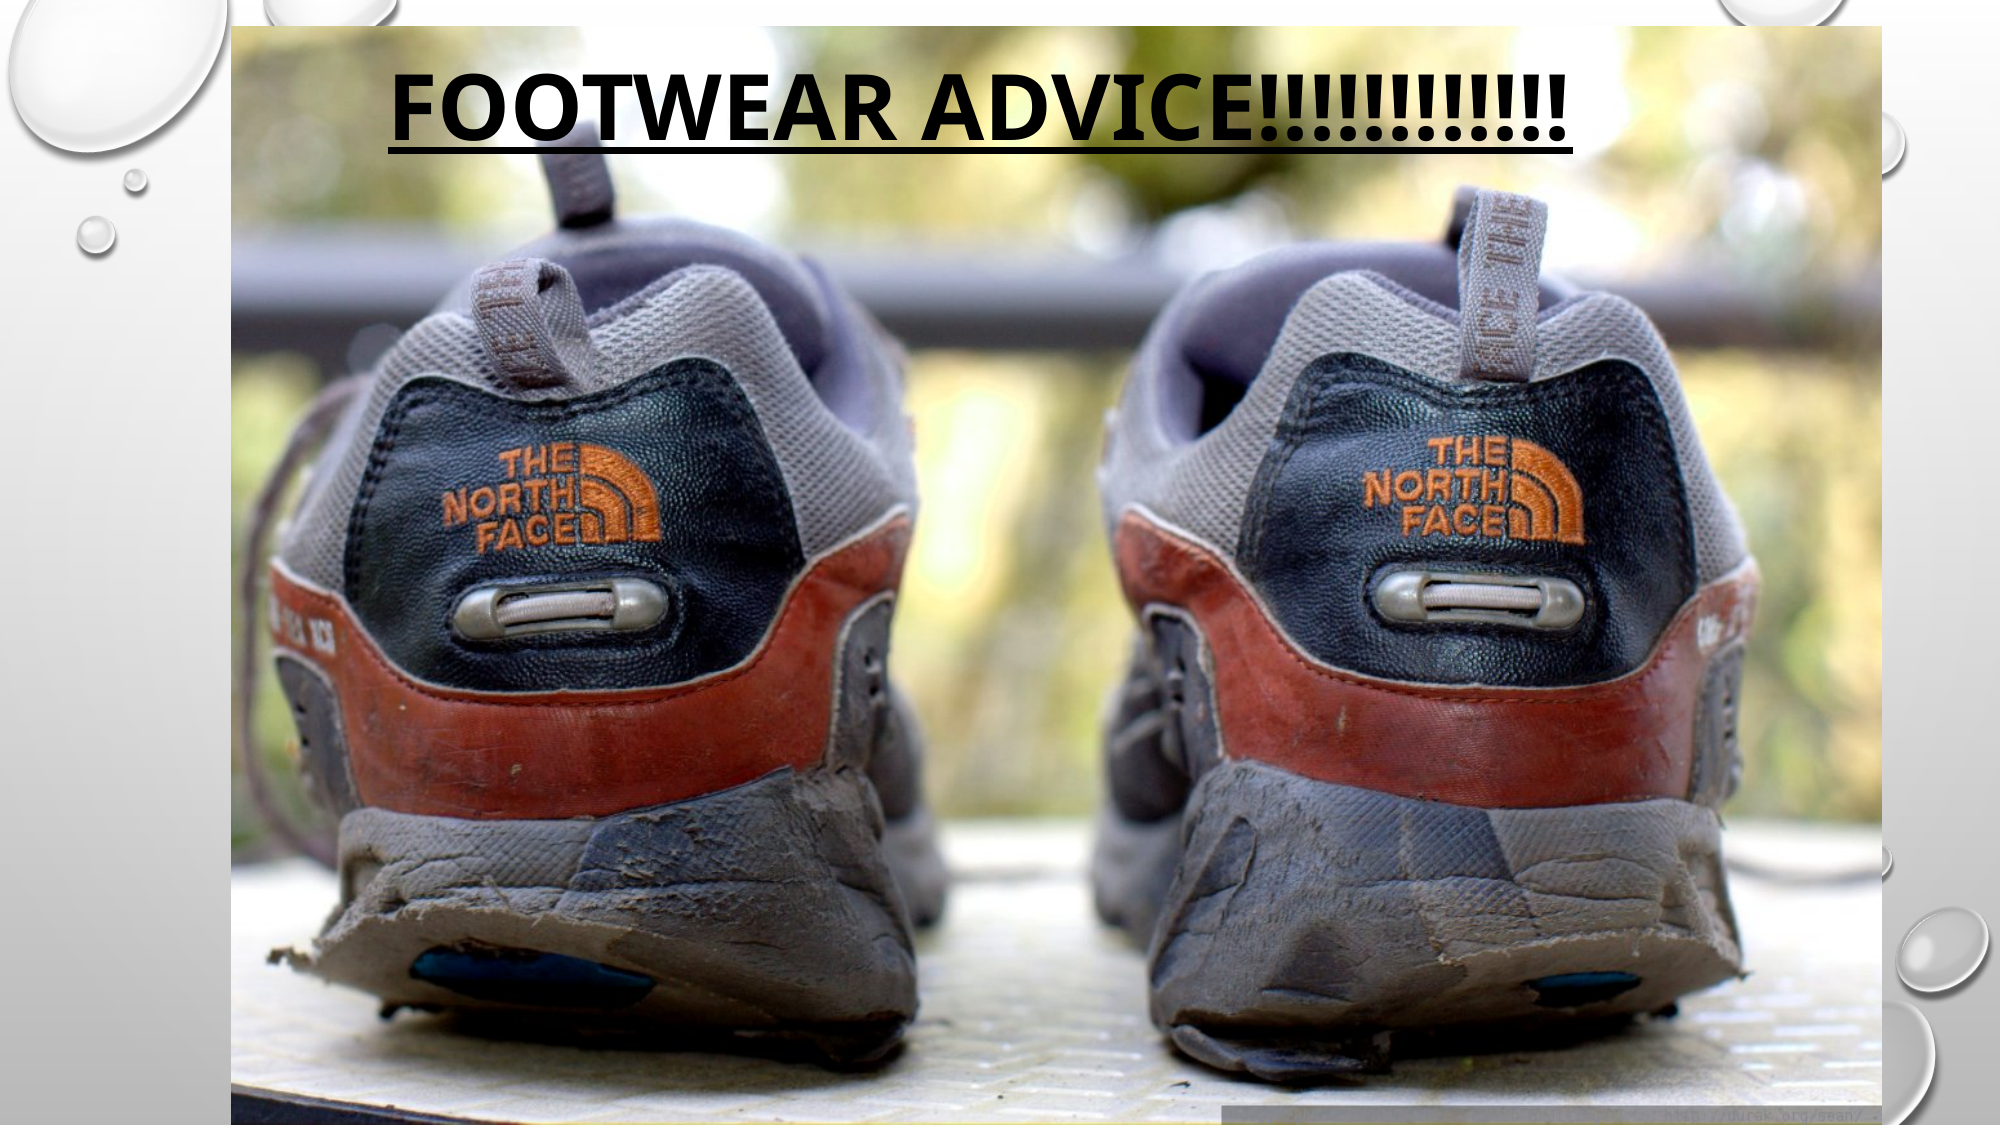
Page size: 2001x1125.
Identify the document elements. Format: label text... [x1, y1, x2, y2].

title Footwear advice!!!!!!!!!!!! [129, 0, 1831, 242]
picture [231, 26, 1882, 1125]
